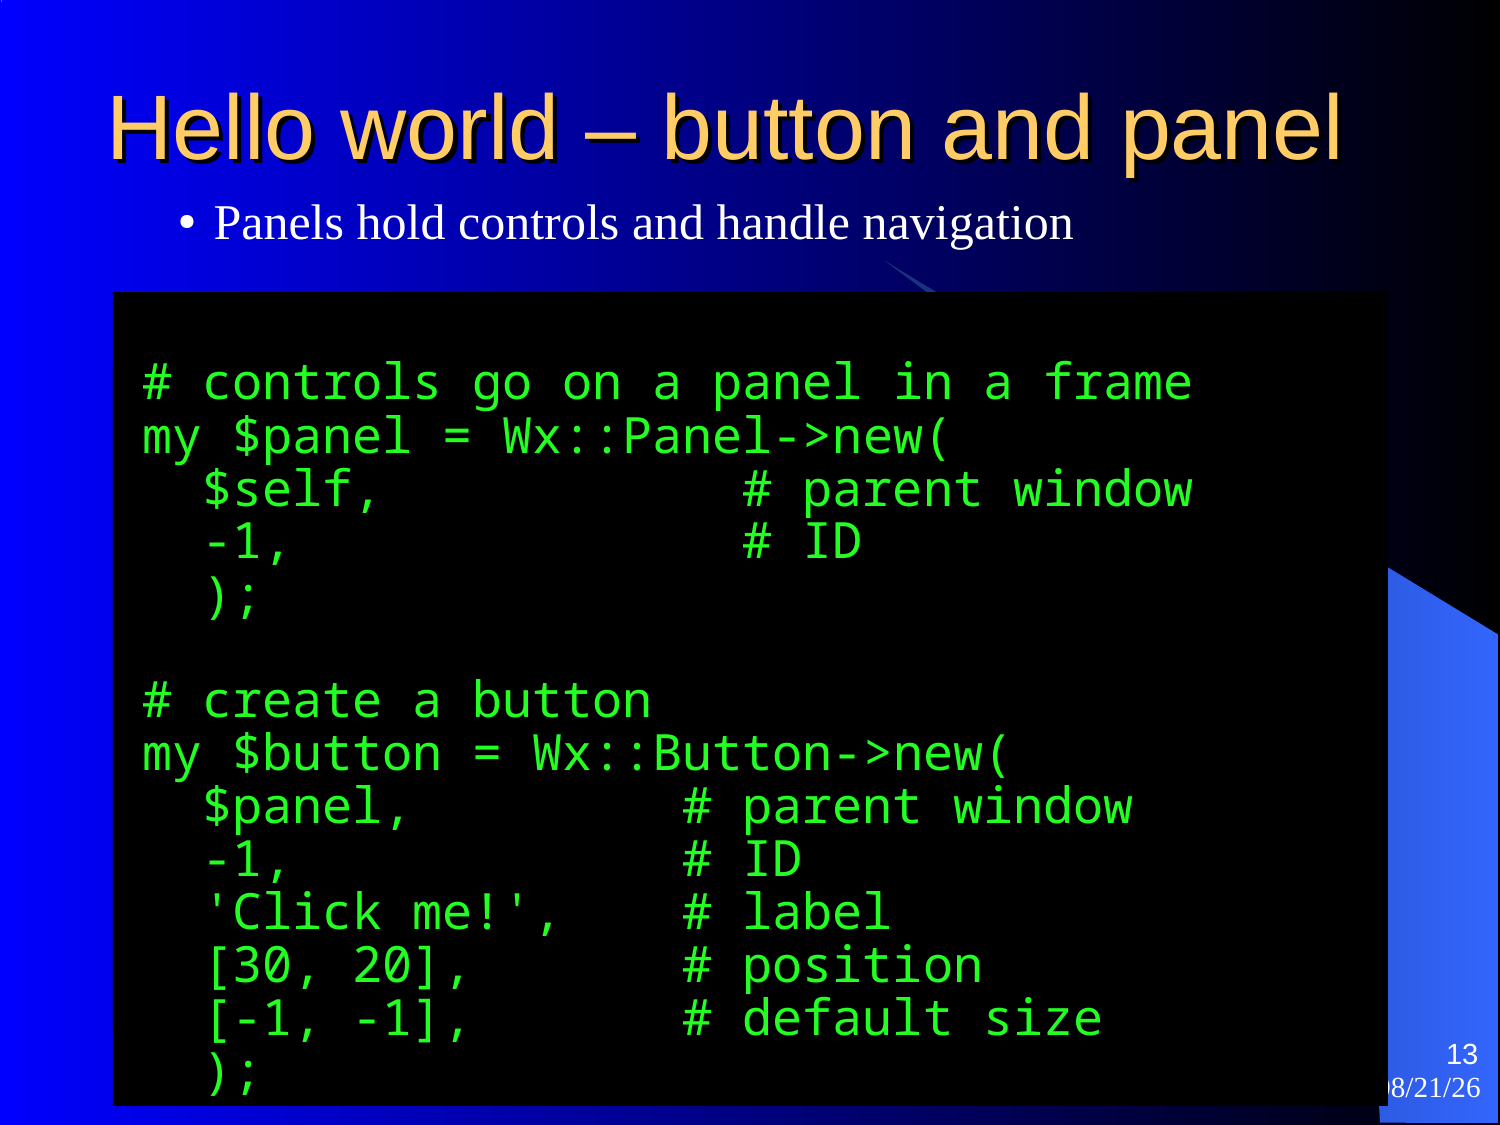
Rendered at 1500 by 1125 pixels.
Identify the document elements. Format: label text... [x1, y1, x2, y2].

list # controls go on a panel in a frame my $panel = Wx::Panel->new( $self, # parent window -1, # ID ); # create a button my $button = Wx::Button->new( $panel, # parent window -1, # ID 'Click me!', # label [30, 20], # position [-1, -1], # default size ); [112, 292, 1388, 983]
list Panels hold controls and handle navigation [112, 147, 1388, 292]
title Hello world – button and panel [91, 48, 1418, 207]
